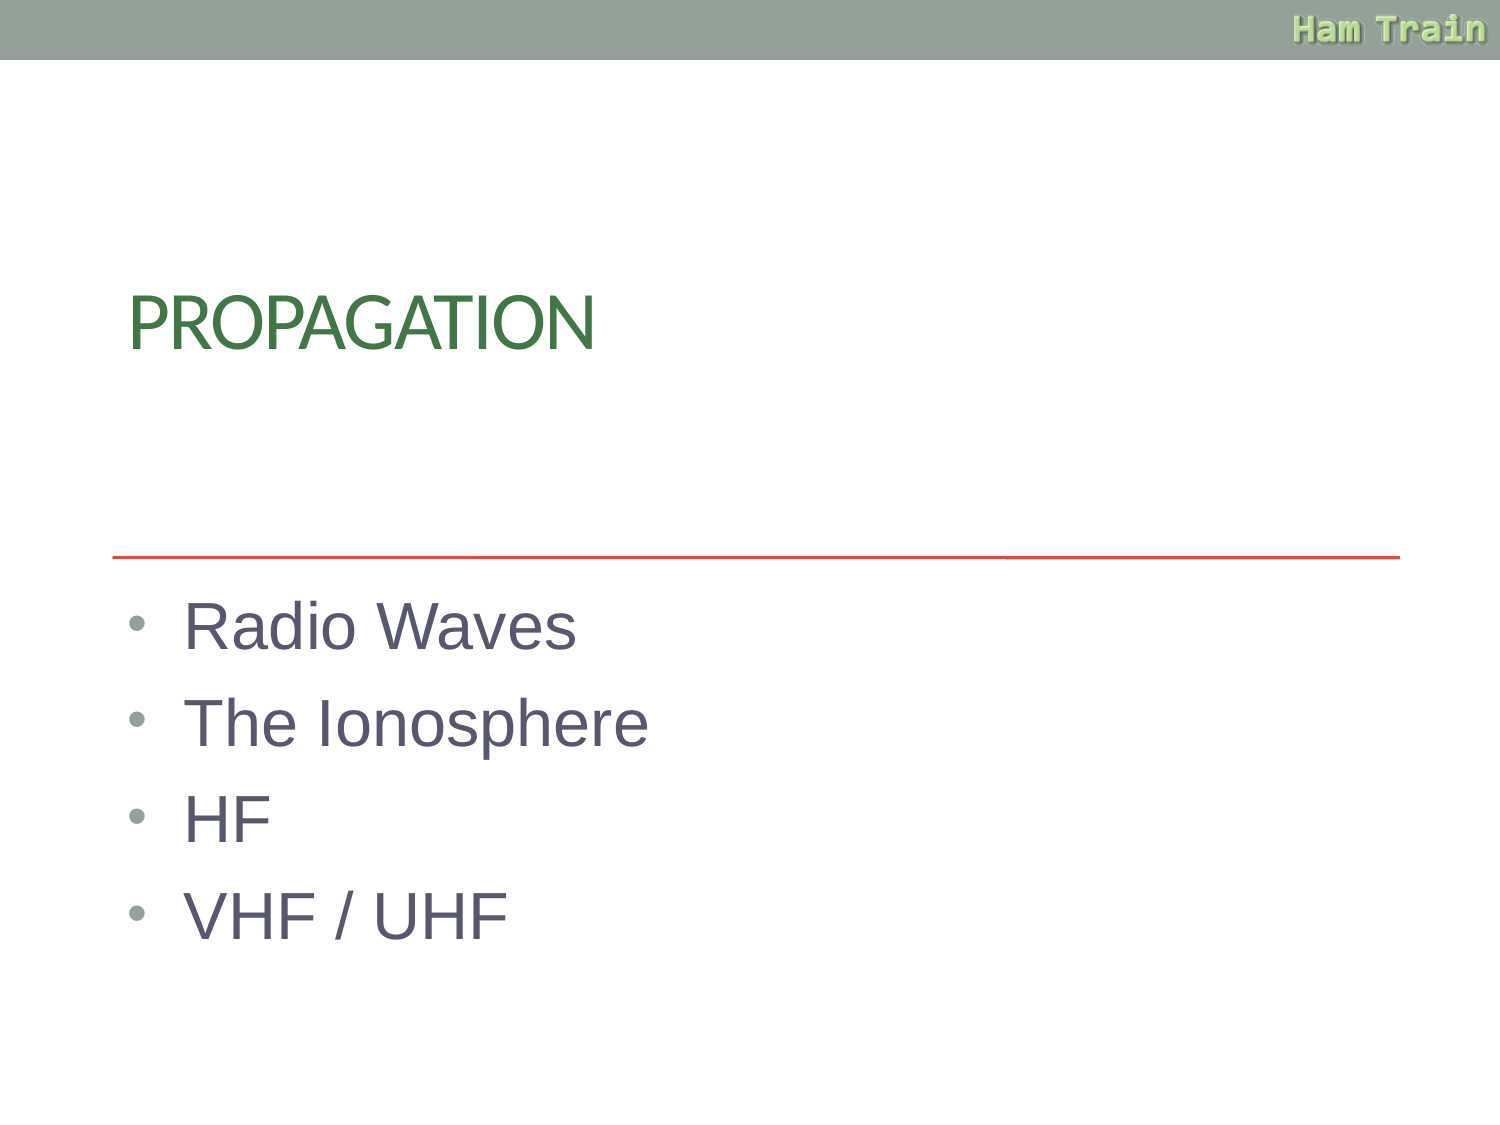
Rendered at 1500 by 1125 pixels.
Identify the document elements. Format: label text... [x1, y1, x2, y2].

subtitle Radio Waves The Ionosphere HF VHF / UHF [112, 575, 1199, 1036]
title Propagation [112, 224, 1401, 374]
